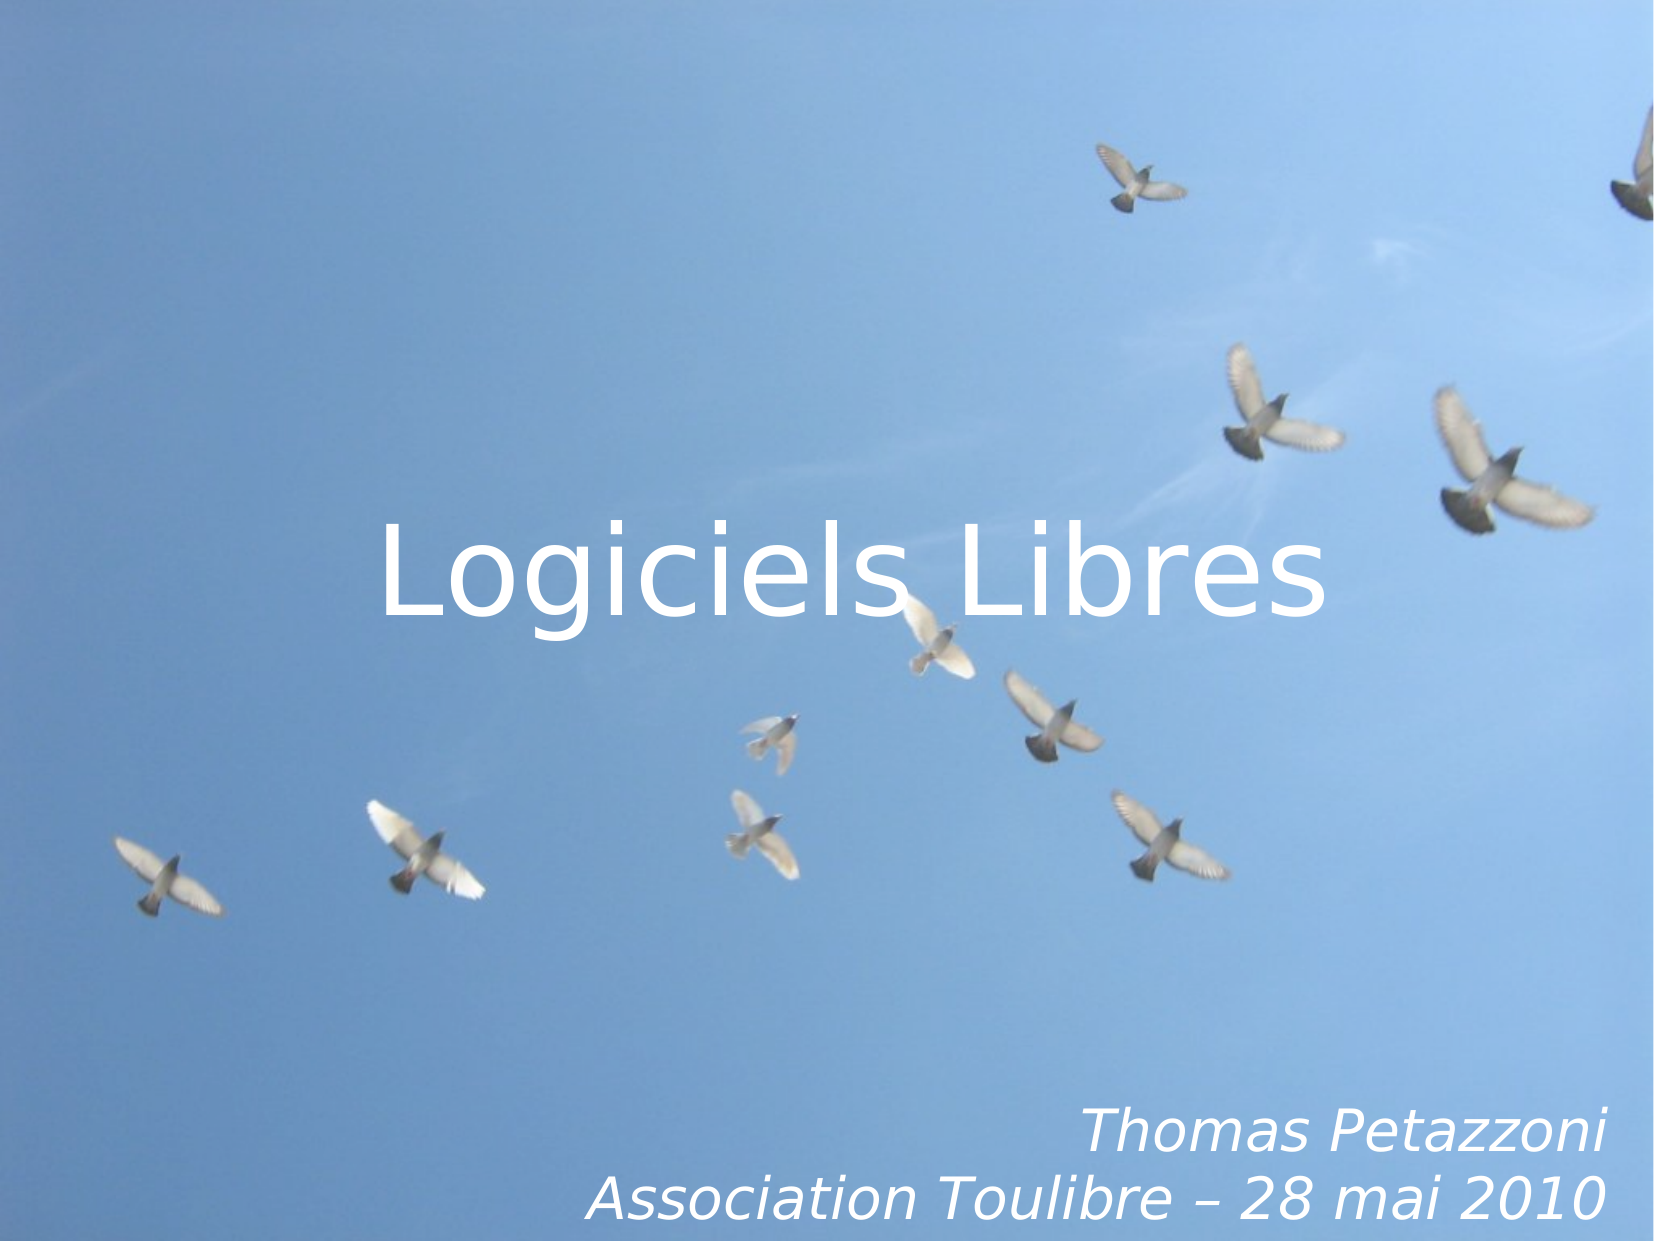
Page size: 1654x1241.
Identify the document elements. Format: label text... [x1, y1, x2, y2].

picture [0, 0, 1654, 1241]
text_box Thomas Petazzoni Association Toulibre – 28 mai 2010 [121, 1076, 1610, 1241]
subtitle Logiciels Libres [91, 170, 1580, 975]
